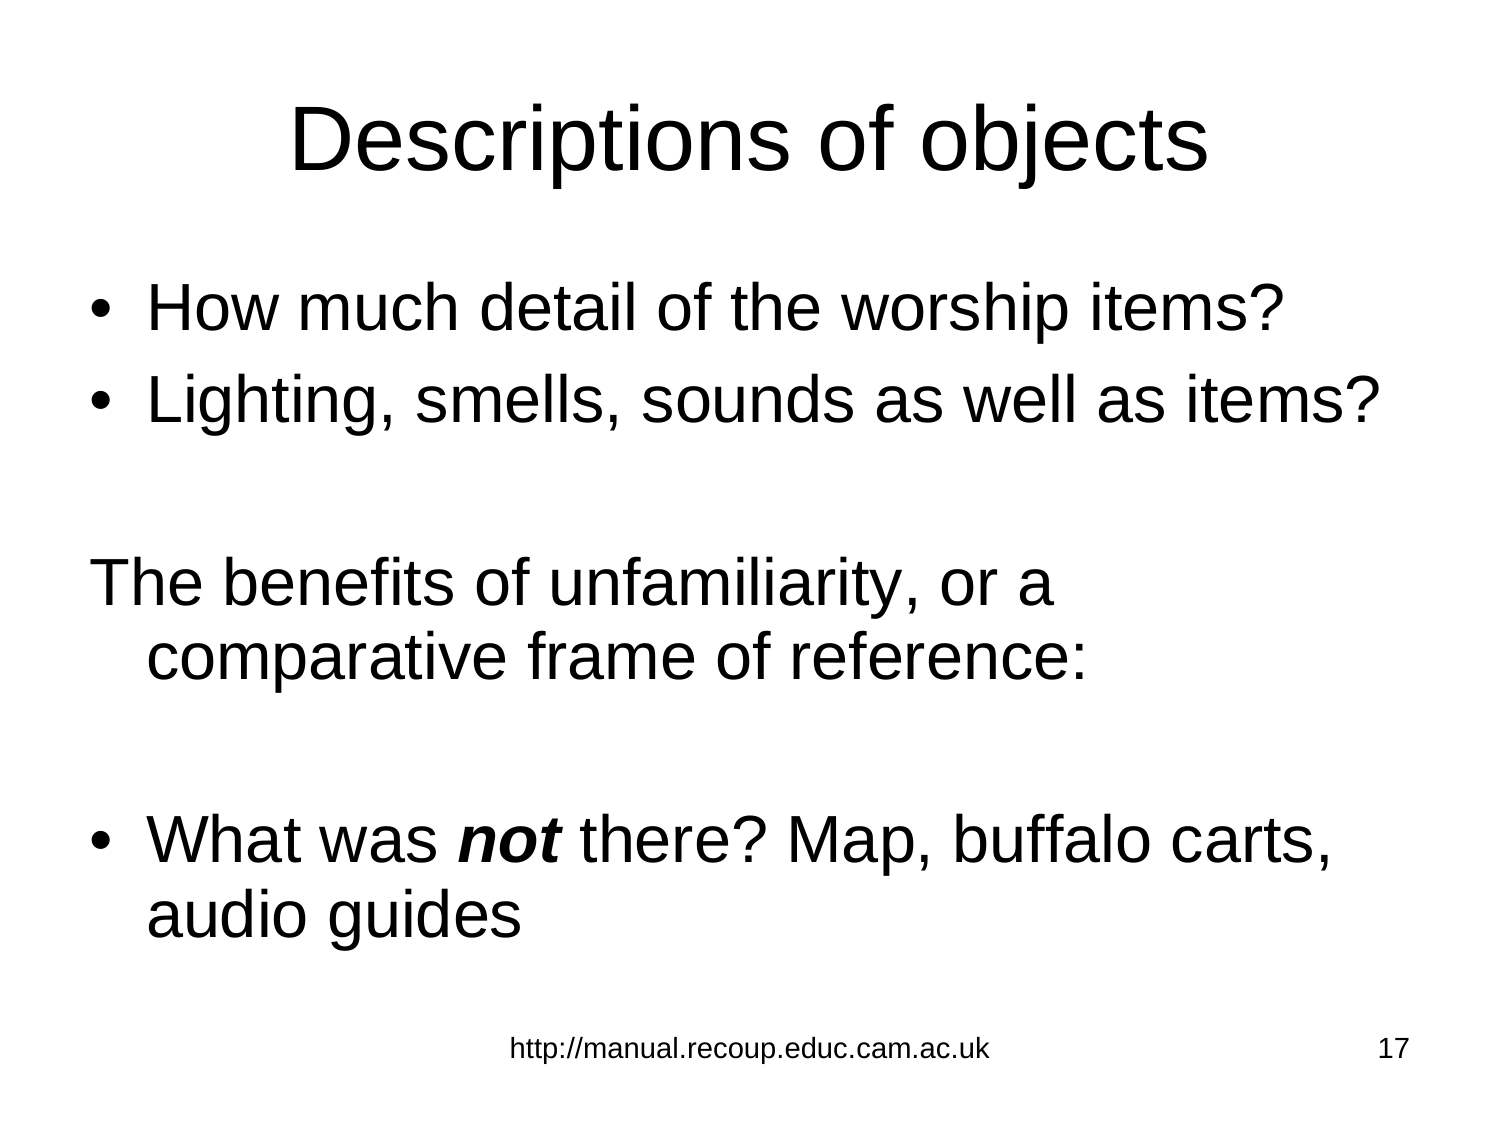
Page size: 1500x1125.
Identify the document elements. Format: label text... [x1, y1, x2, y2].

list How much detail of the worship items? Lighting, smells, sounds as well as items? The benefits of unfamiliarity, or a comparative frame of reference: What was not there? Map, buffalo carts, audio guides [75, 262, 1426, 1006]
title Descriptions of objects [75, 45, 1426, 233]
